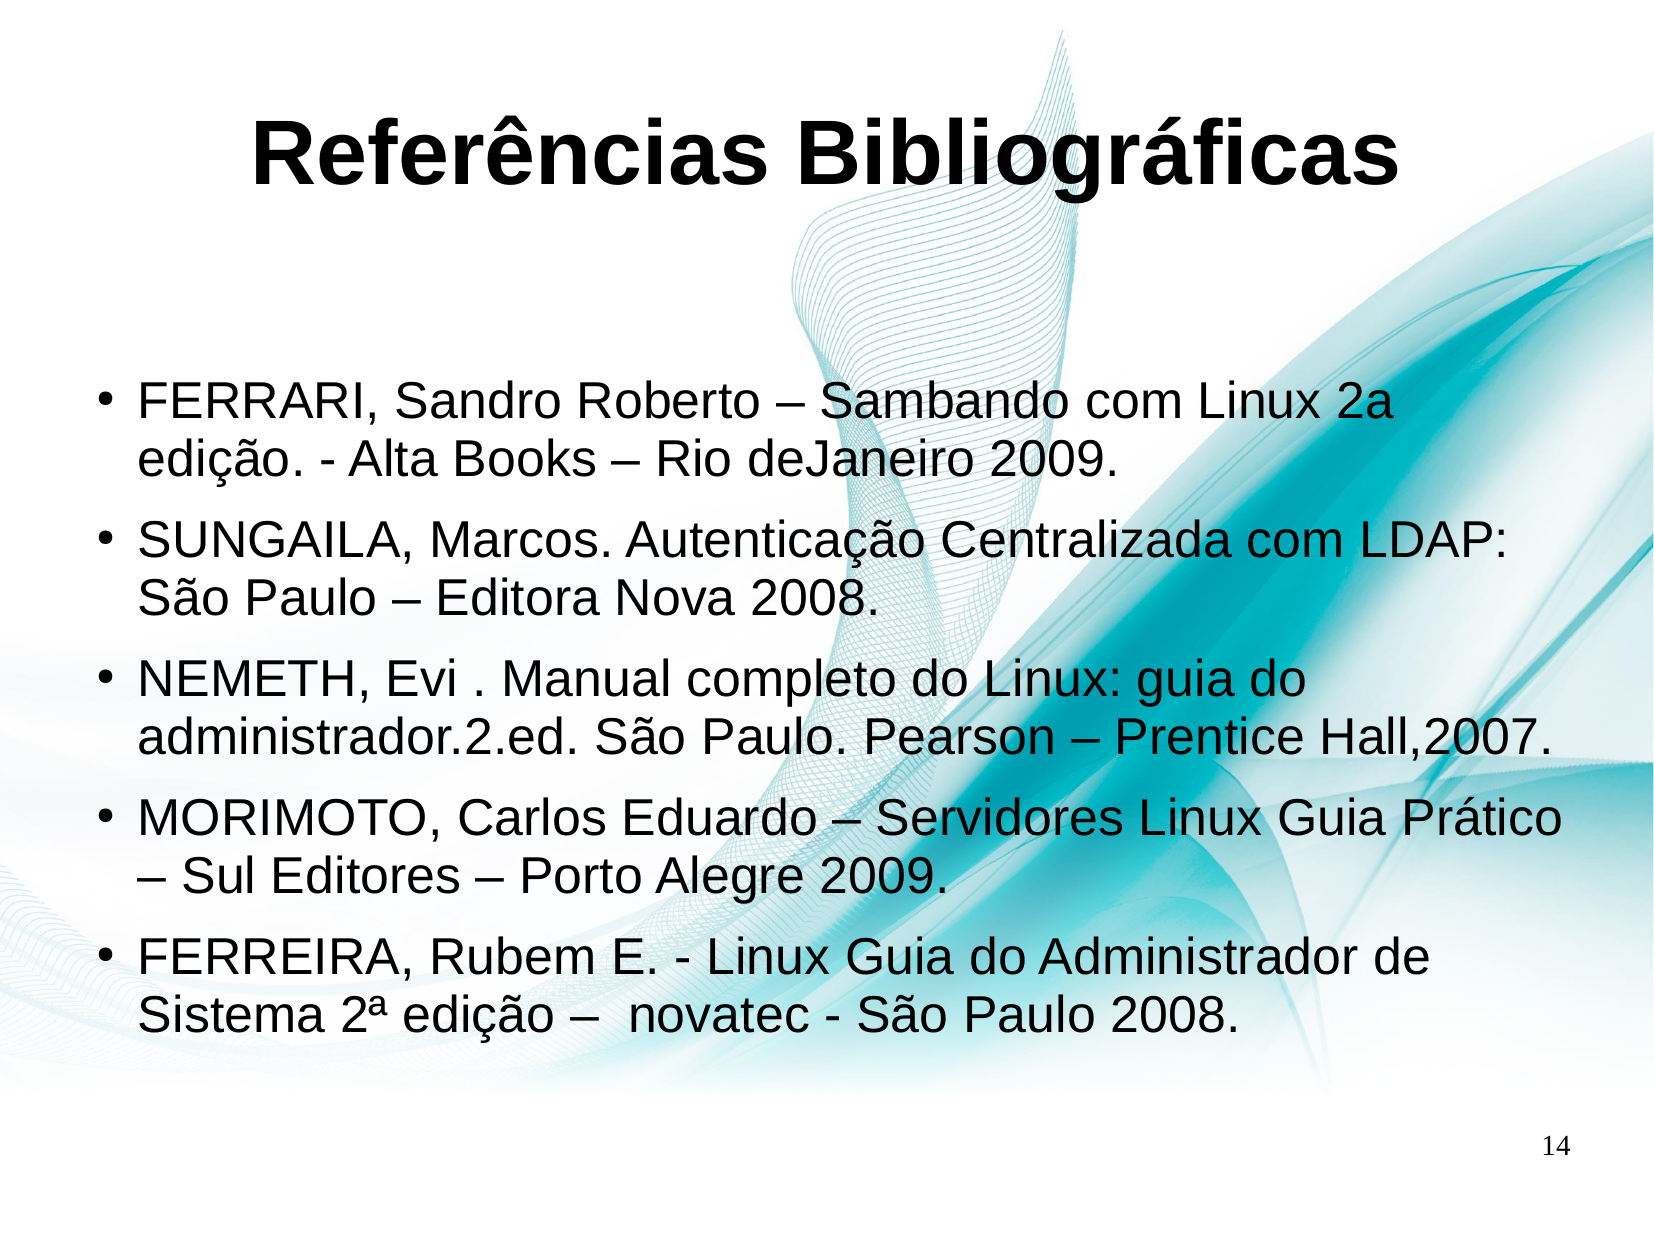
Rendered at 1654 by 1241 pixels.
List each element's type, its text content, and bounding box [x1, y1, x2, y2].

list FERRARI, Sandro Roberto – Sambando com Linux 2a edição. - Alta Books – Rio deJaneiro 2009. SUNGAILA, Marcos. Autenticação Centralizada com LDAP: São Paulo – Editora Nova 2008. NEMETH, Evi . Manual completo do Linux: guia do administrador.2.ed. São Paulo. Pearson – Prentice Hall,2007. MORIMOTO, Carlos Eduardo – Servidores Linux Guia Prático – Sul Editores – Porto Alegre 2009. FERREIRA, Rubem E. - Linux Guia do Administrador de Sistema 2ª edição – novatec - São Paulo 2008. [82, 290, 1571, 1109]
title Referências Bibliográficas [82, 56, 1571, 250]
picture [0, 29, 1654, 1123]
